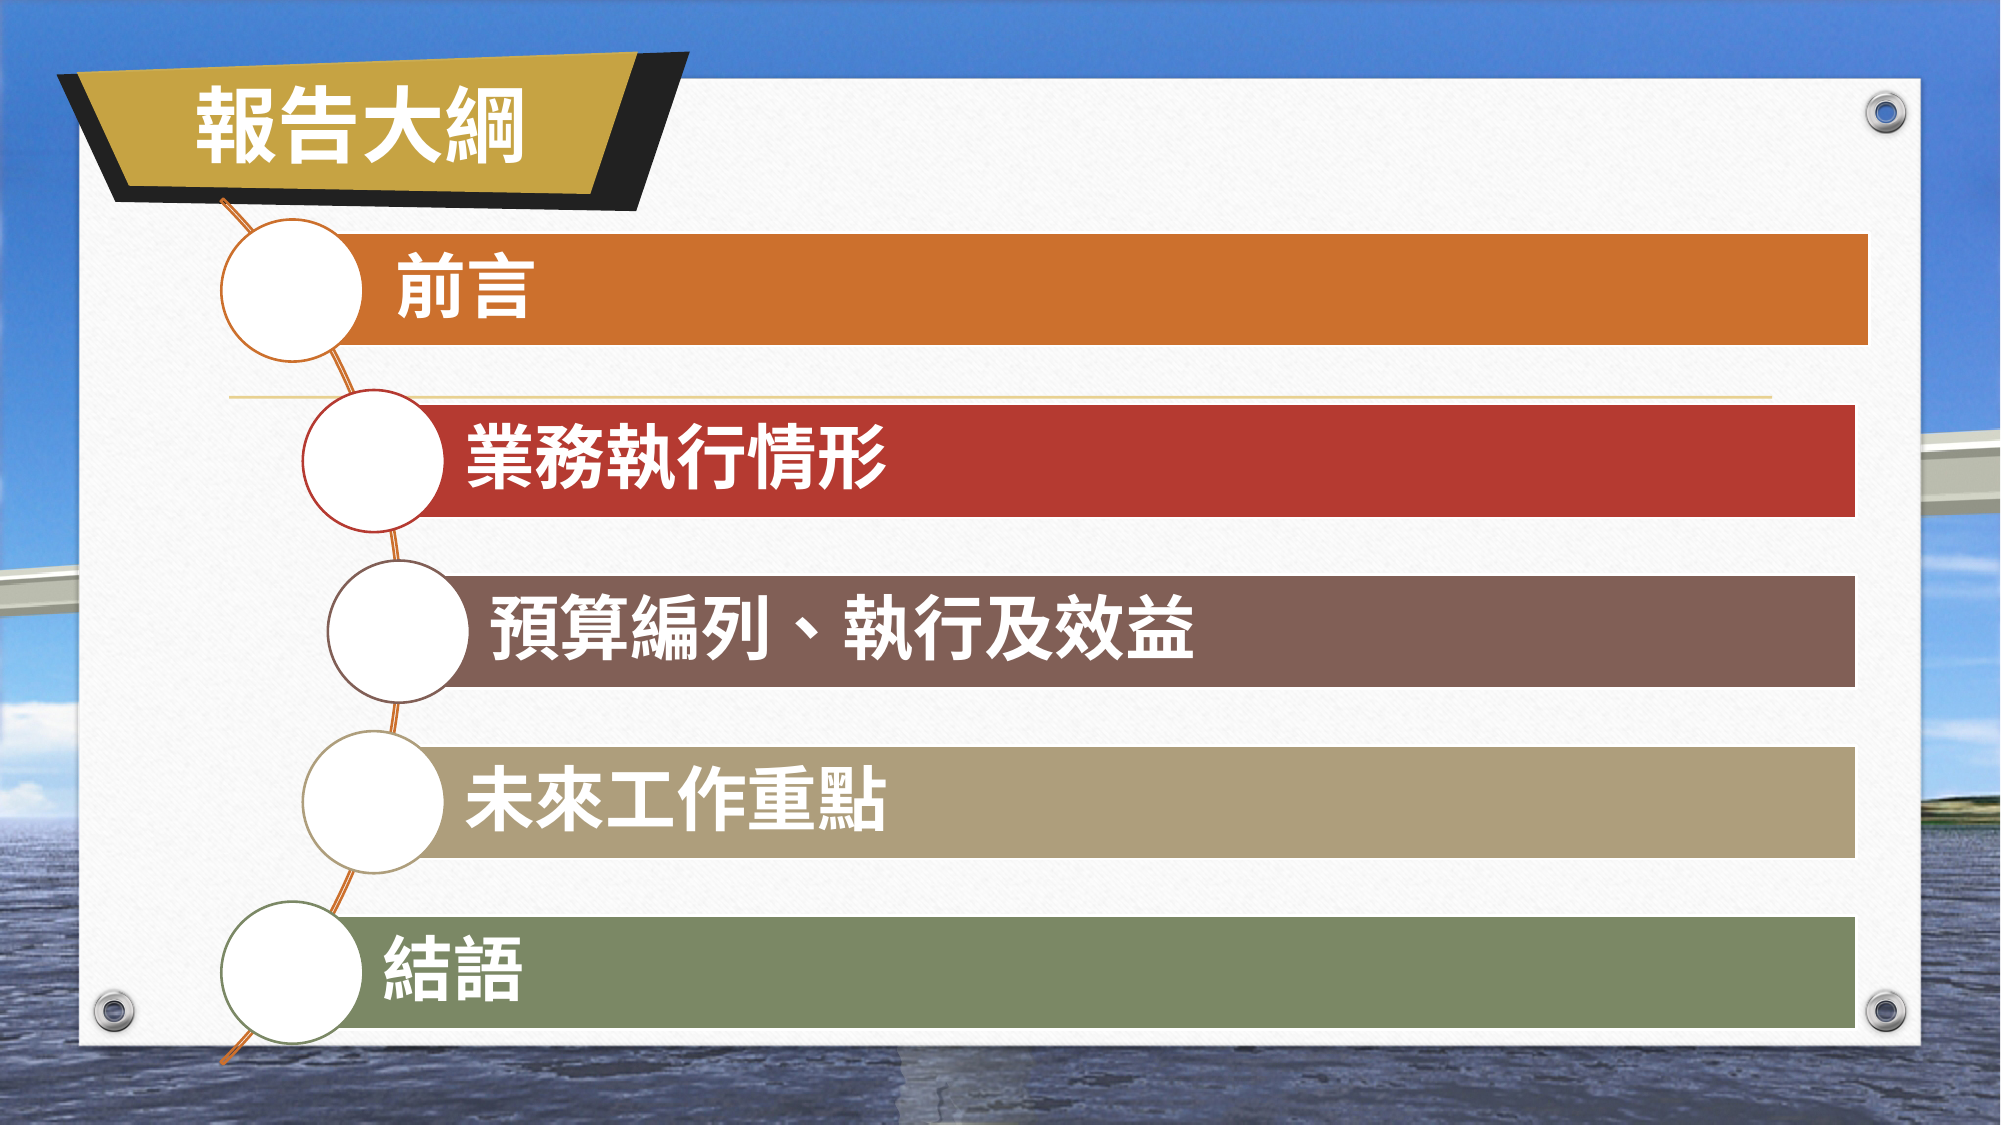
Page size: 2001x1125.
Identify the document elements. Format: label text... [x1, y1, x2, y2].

text_box [302, 389, 445, 533]
text_box 報告大綱 [76, 51, 638, 194]
text_box [221, 219, 364, 362]
text_box 未來工作重點 [418, 745, 1857, 859]
text_box [56, 51, 690, 212]
text_box 前言 [335, 232, 1870, 347]
picture [0, 0, 2001, 1125]
text_box 結語 [336, 915, 1857, 1030]
text_box [327, 560, 470, 703]
text_box 預算編列、執行及效益 [442, 574, 1857, 689]
text_box [302, 731, 445, 874]
text_box 業務執行情形 [418, 404, 1857, 518]
text_box [221, 901, 364, 1044]
